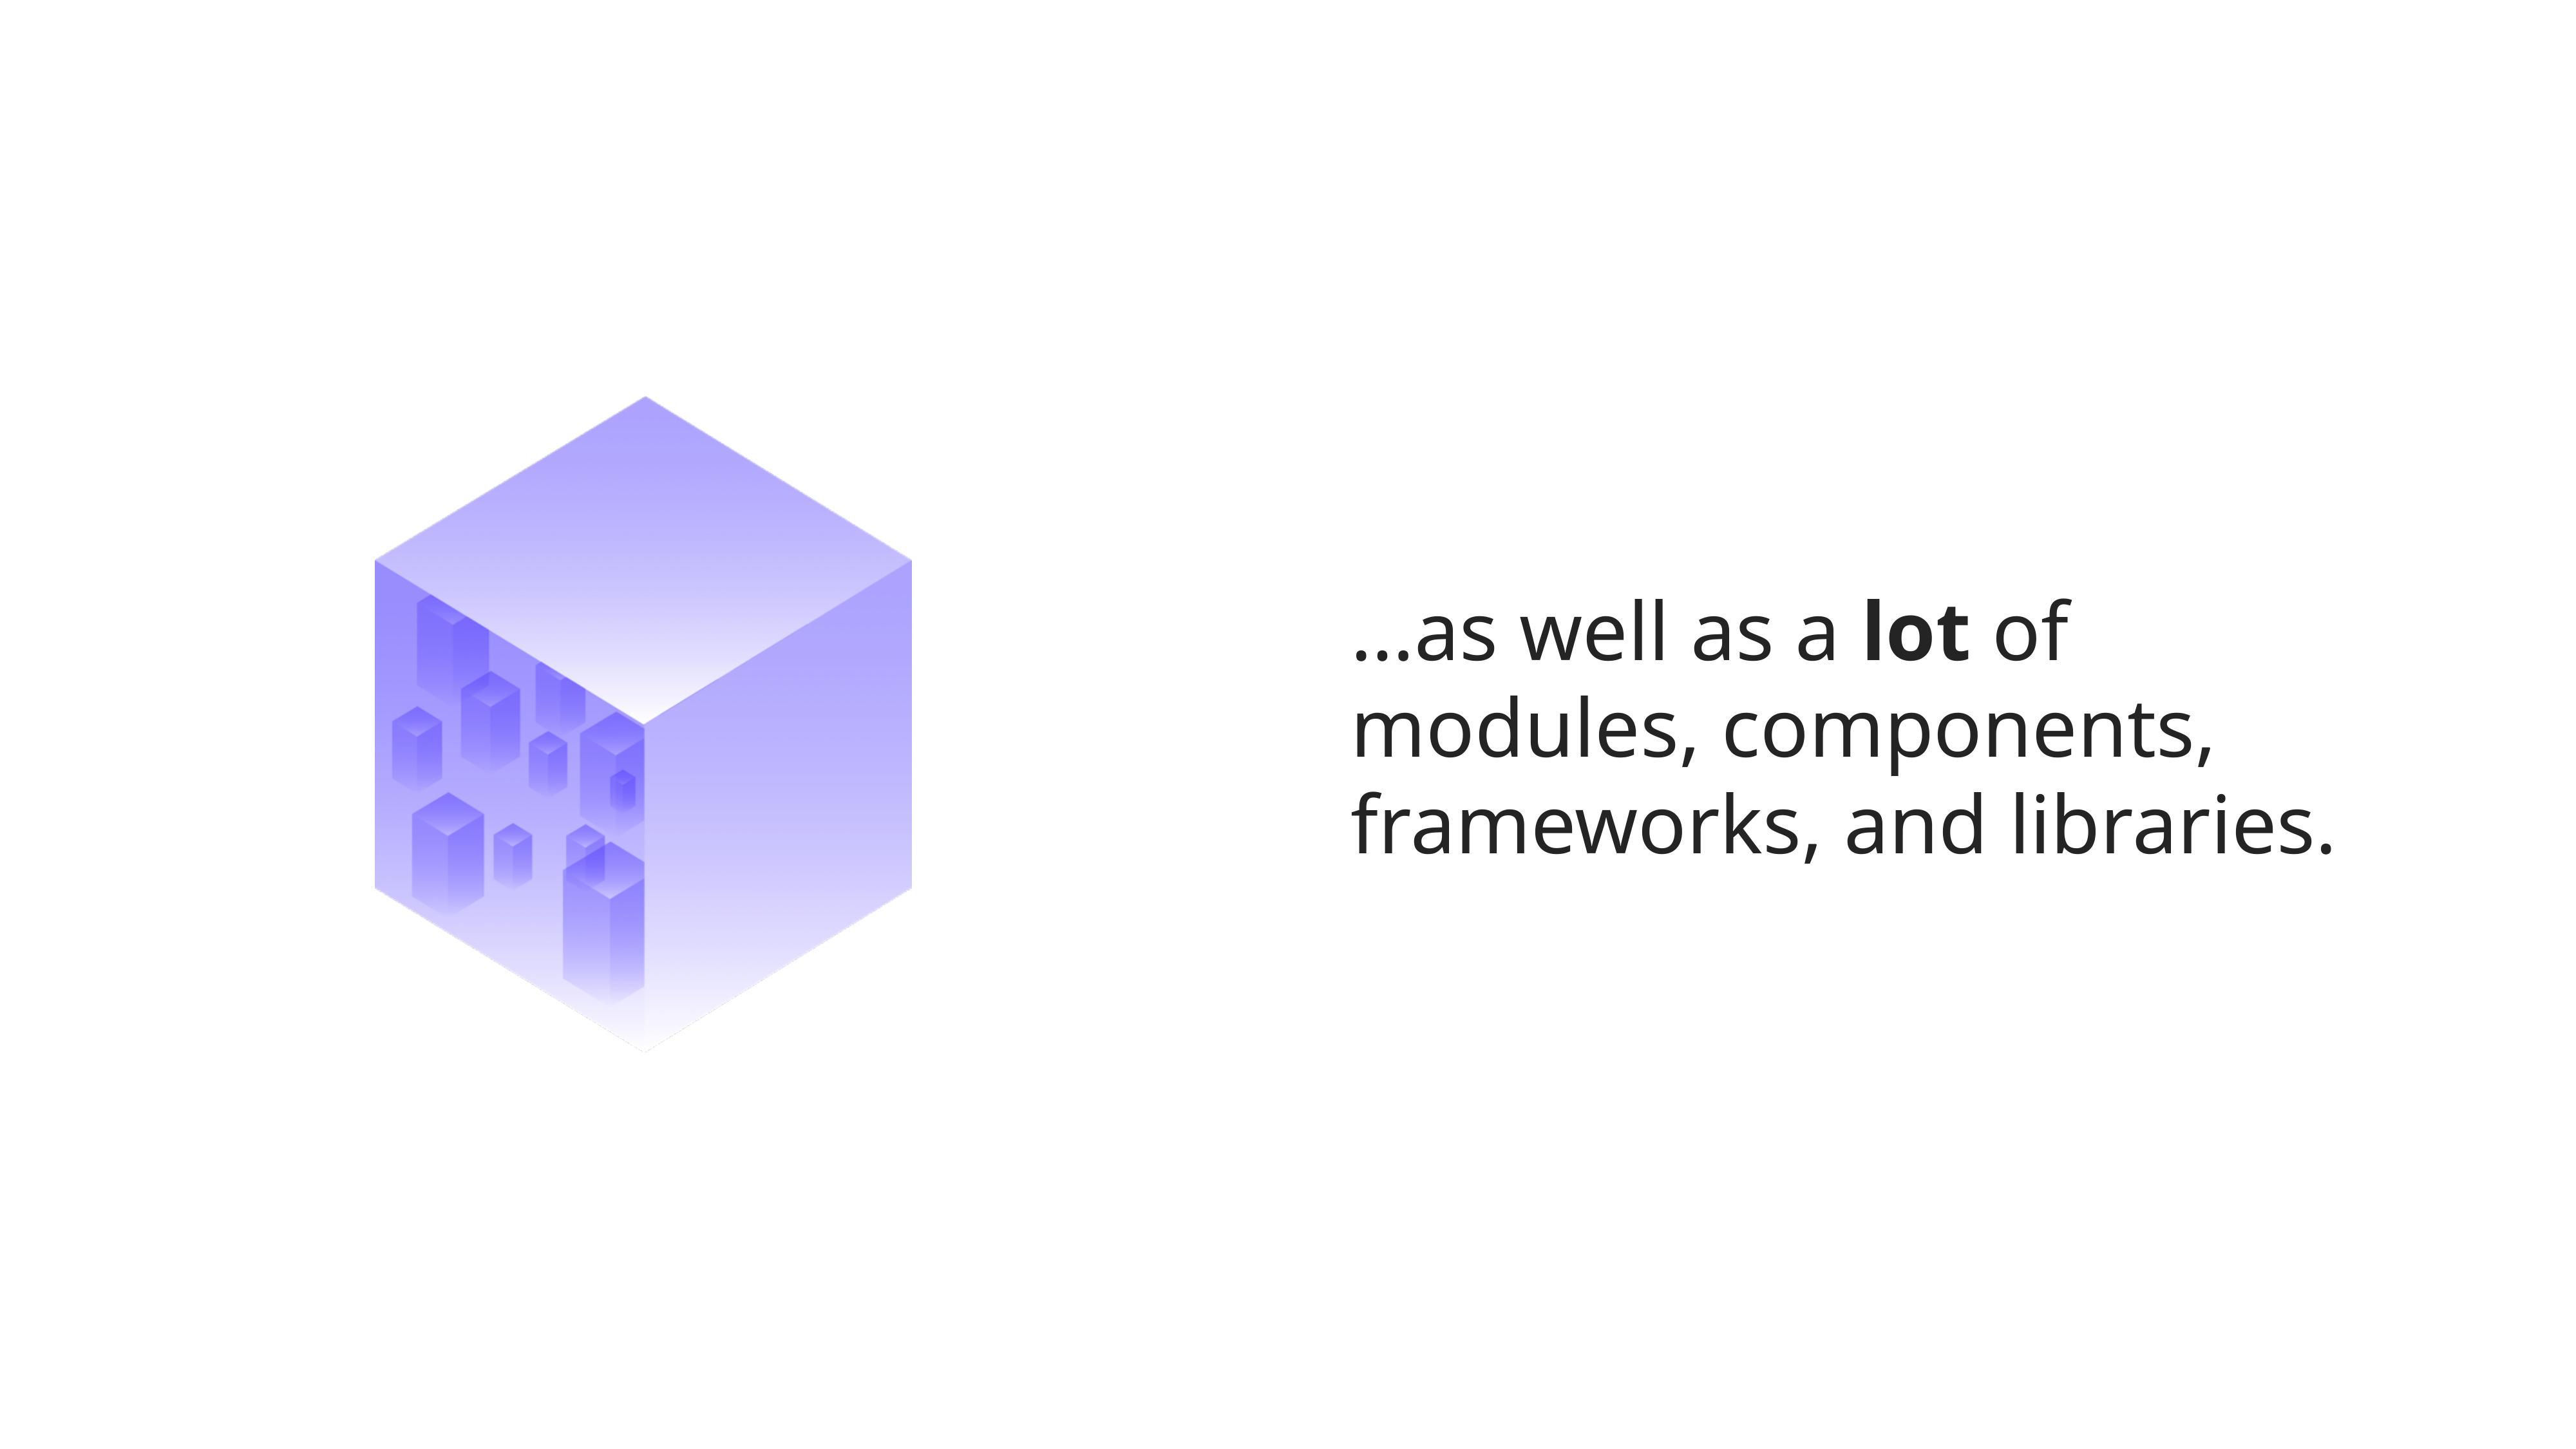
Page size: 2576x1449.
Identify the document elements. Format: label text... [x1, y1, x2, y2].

picture [375, 396, 912, 1053]
list …as well as a lot of modules, components, frameworks, and libraries. [1350, 127, 2422, 1322]
